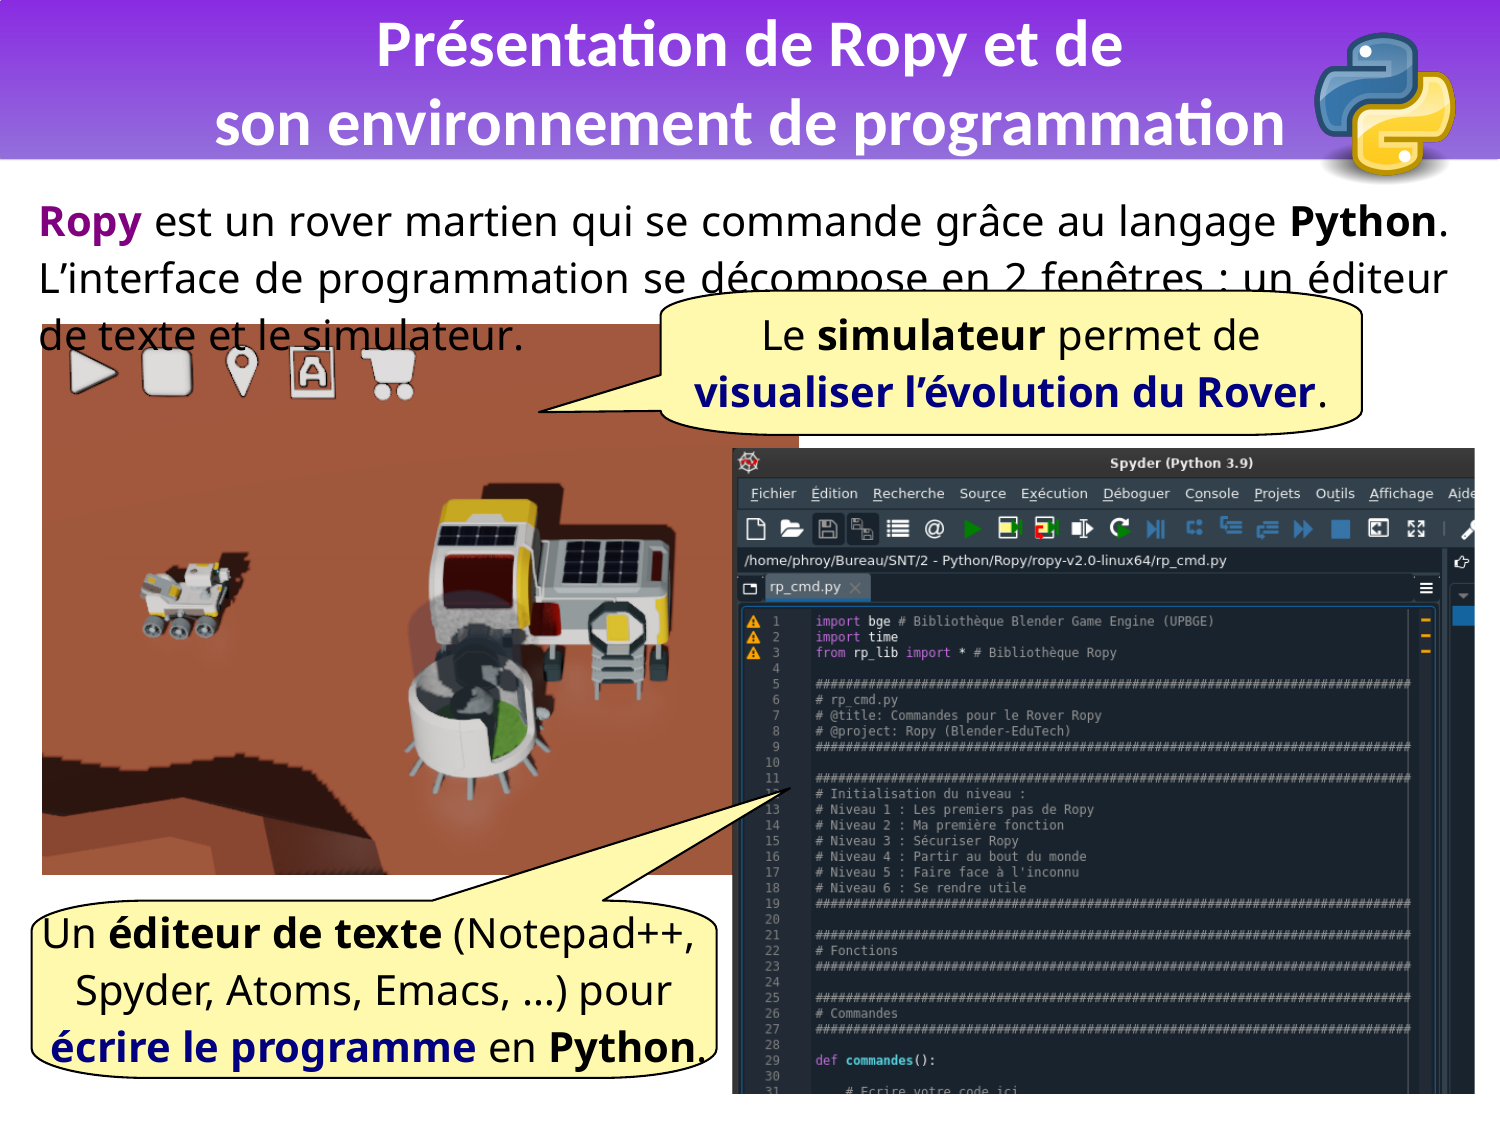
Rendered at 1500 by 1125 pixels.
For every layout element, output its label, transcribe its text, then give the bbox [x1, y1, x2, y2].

picture [42, 325, 57, 331]
text_box Présentation de Ropy et de son environnement de programmation [0, 0, 1500, 159]
picture [44, 330, 56, 347]
picture [1305, 29, 1465, 184]
text_box Le simulateur permet de visualiser l’évolution du Rover. [538, 290, 1362, 435]
text_box Ropy est un rover martien qui se commande grâce au langage Python. L’interface de programmation se décompose en 2 fenêtres : un éditeur de texte et le simulateur. [23, 184, 1465, 325]
picture [42, 325, 1475, 1094]
text_box Un éditeur de texte (Notepad++, Spyder, Atoms, Emacs, …) pour écrire le programme en Python. [31, 788, 790, 1078]
